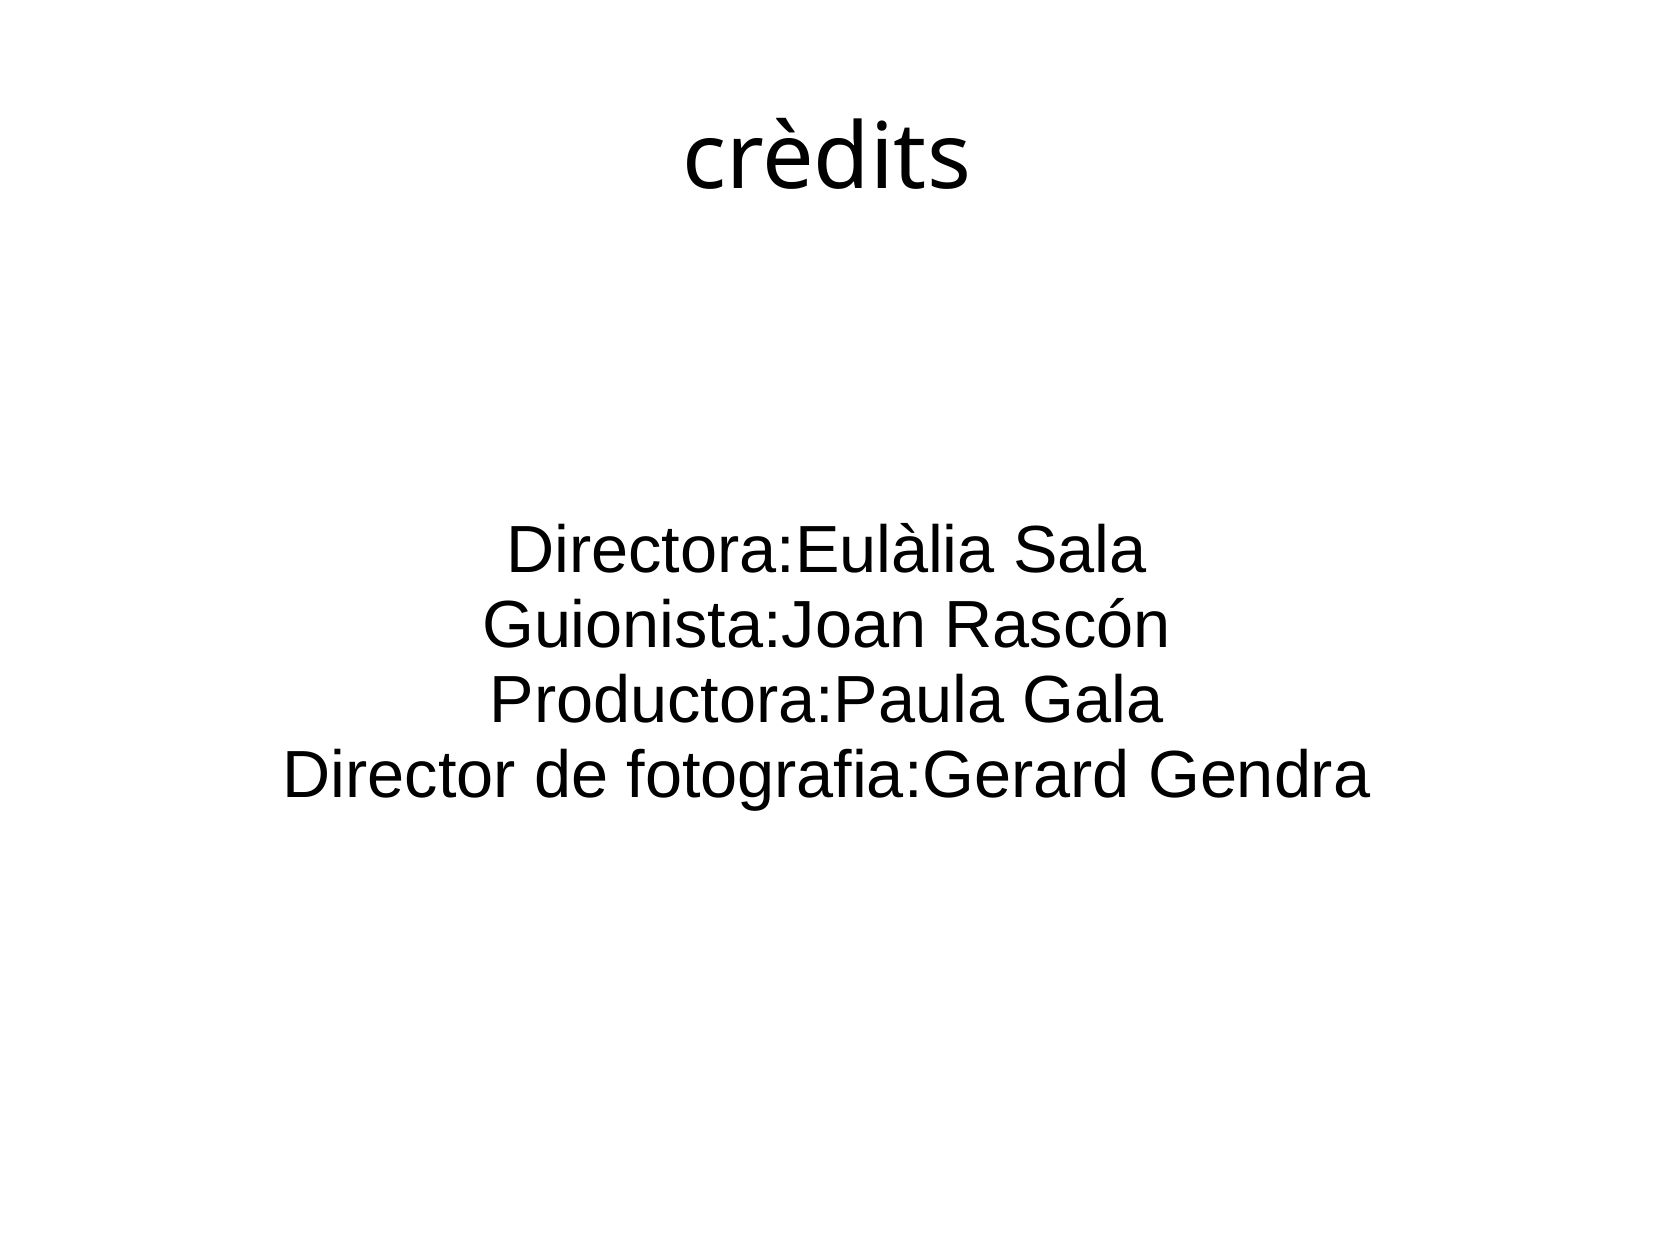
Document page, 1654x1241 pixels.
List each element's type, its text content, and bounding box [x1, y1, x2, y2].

subtitle Directora:Eulàlia Sala Guionista:Joan Rascón Productora:Paula Gala Director de fotografia:Gerard Gendra [82, 297, 1571, 1102]
title crèdits [82, 56, 1571, 250]
